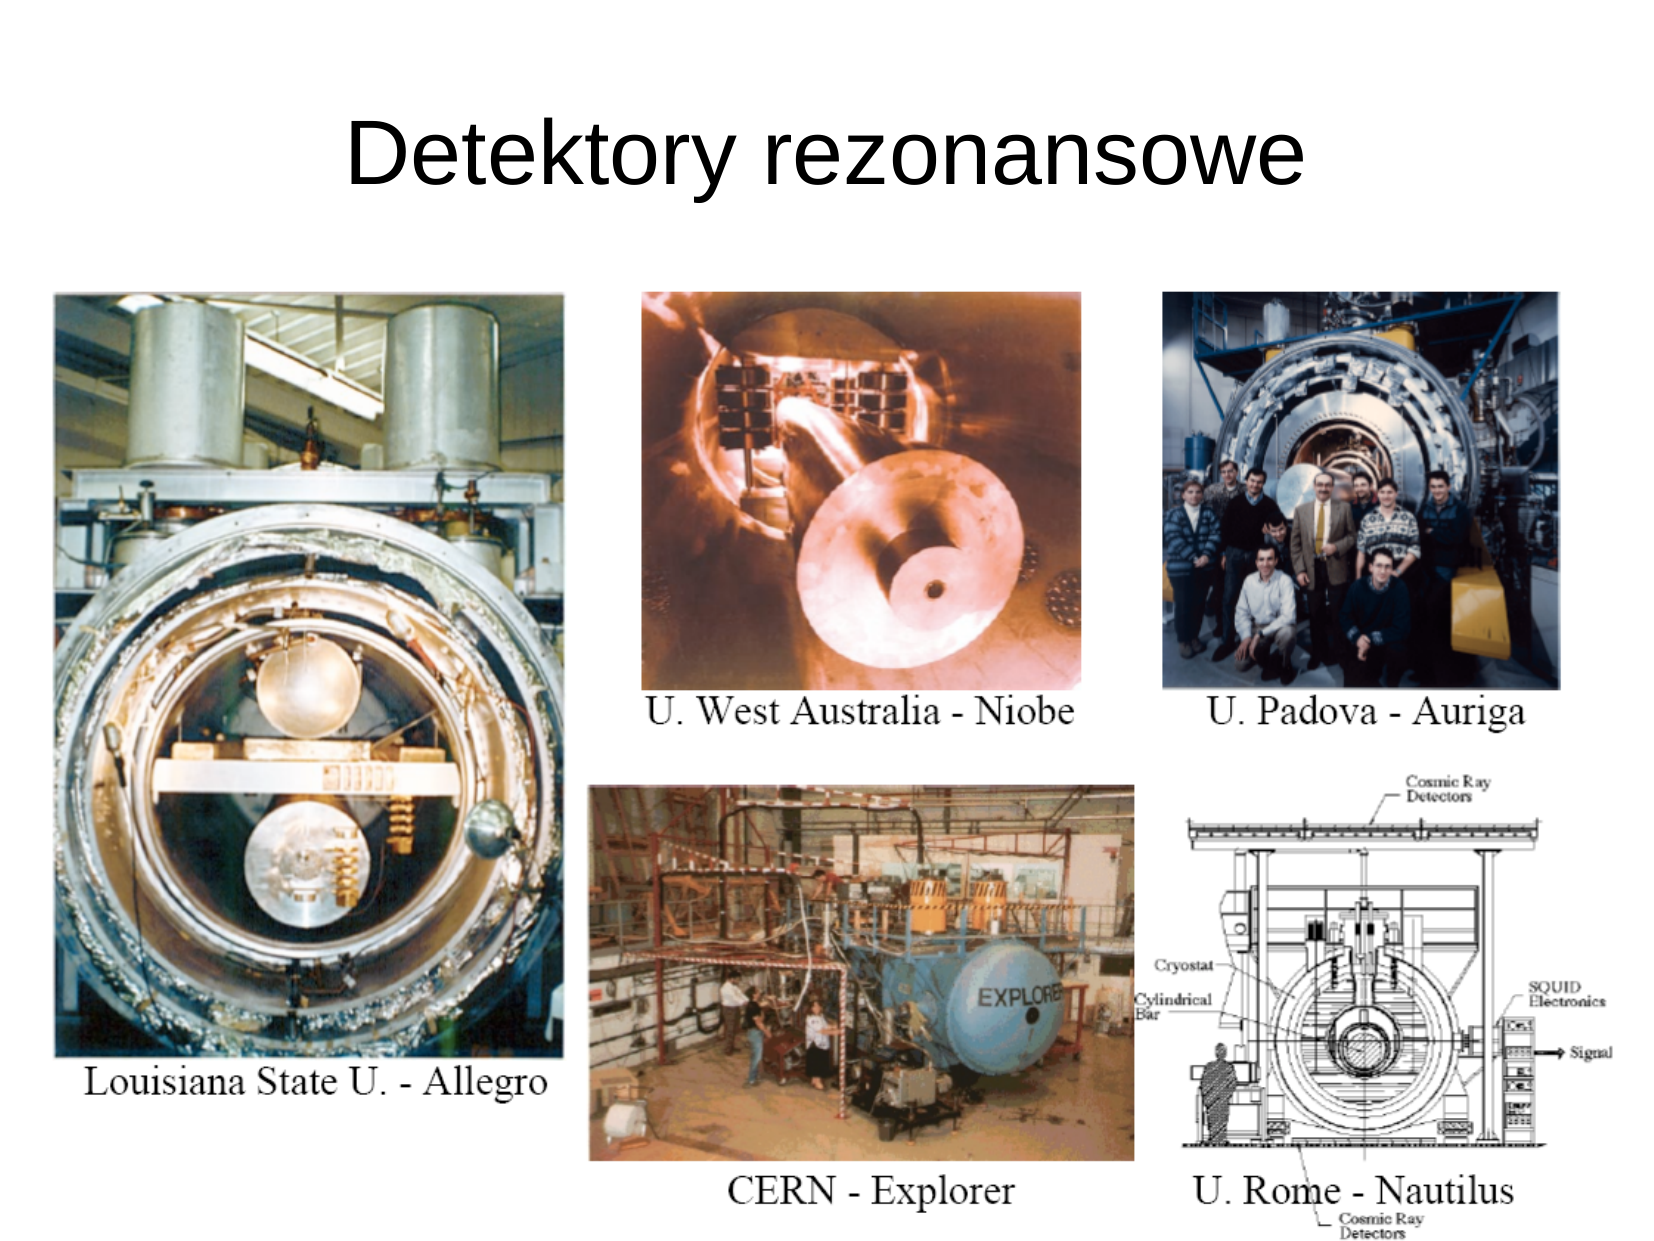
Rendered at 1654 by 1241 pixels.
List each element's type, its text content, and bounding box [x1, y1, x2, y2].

picture [19, 261, 1654, 1241]
title Detektory rezonansowe [82, 49, 1571, 257]
